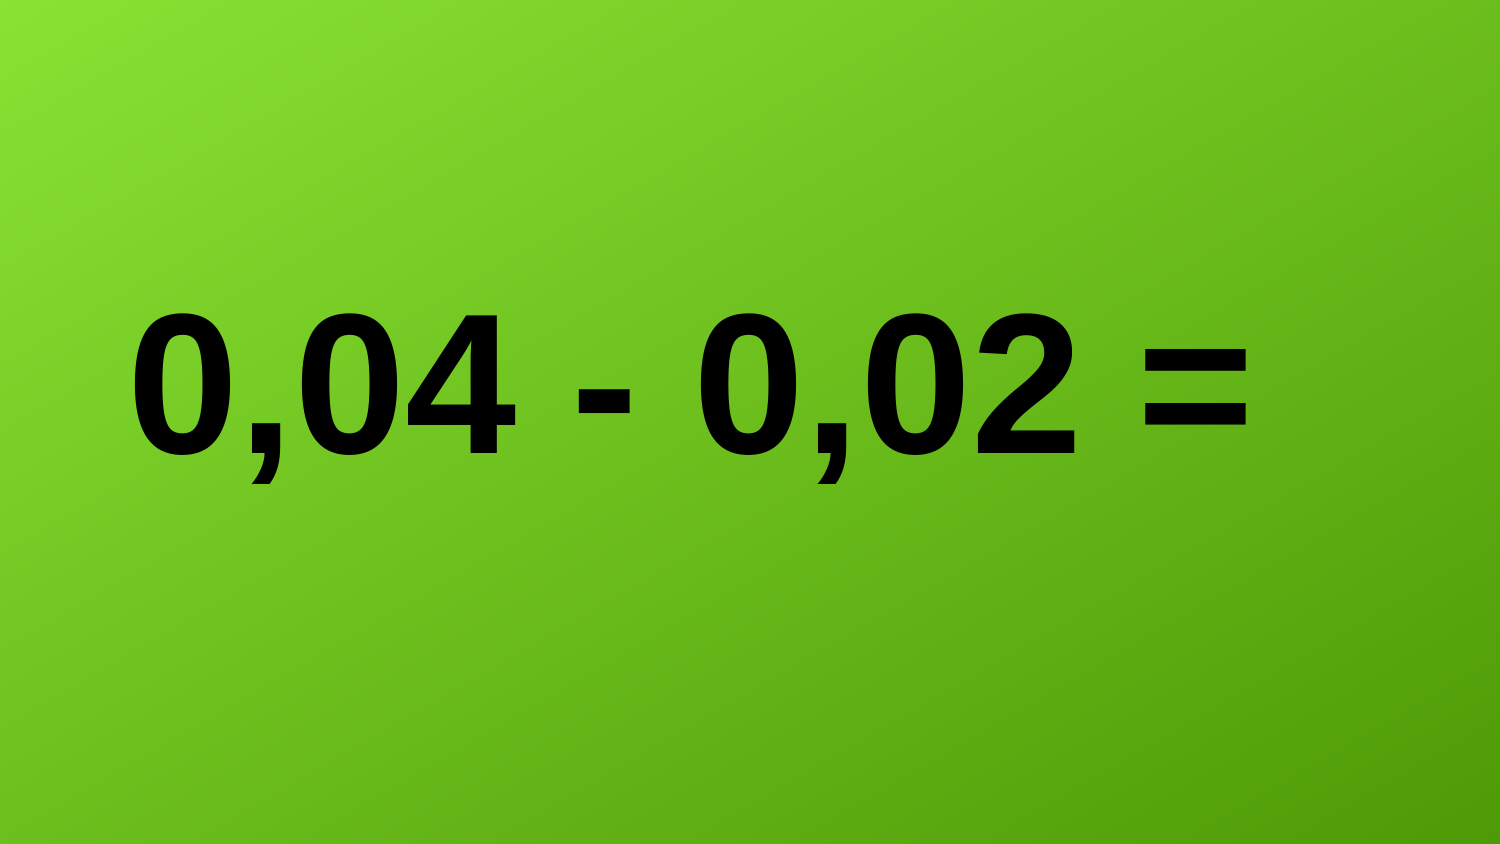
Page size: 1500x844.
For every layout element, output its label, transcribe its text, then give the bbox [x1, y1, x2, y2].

title 0,04 - 0,02 = [112, 318, 1388, 509]
